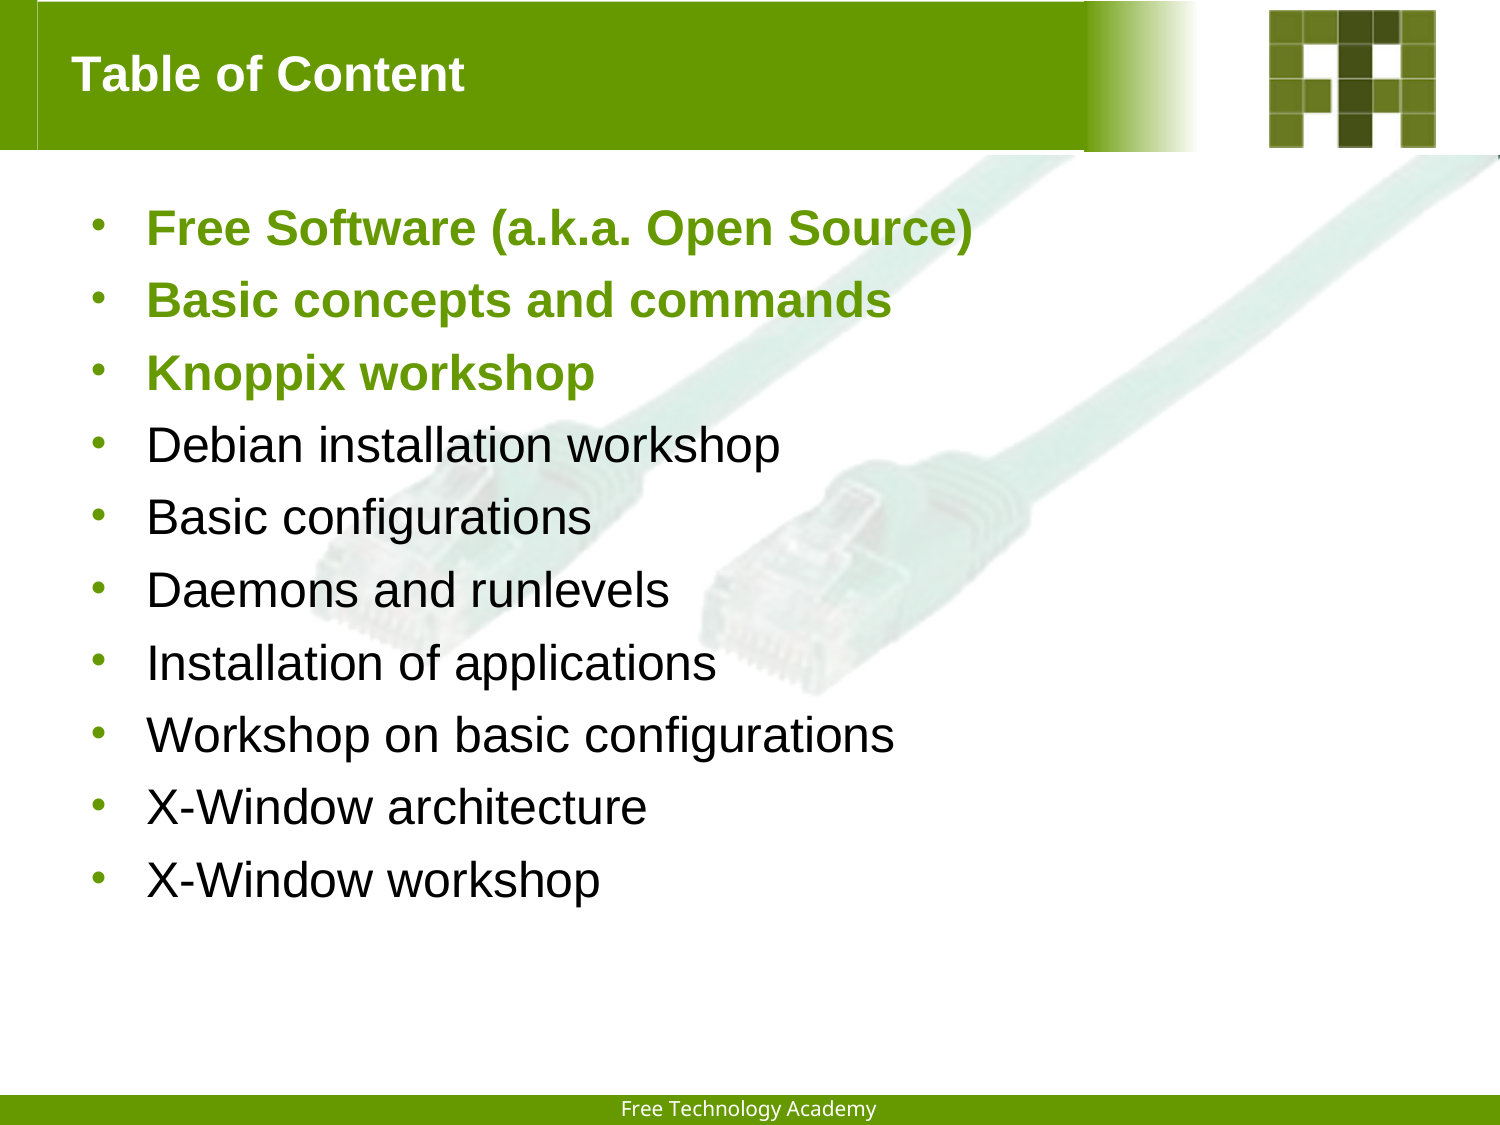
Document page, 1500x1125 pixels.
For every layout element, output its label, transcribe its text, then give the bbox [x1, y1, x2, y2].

picture [1269, 10, 1436, 148]
list Free Software (a.k.a. Open Source) Basic concepts and commands Knoppix workshop Debian installation workshop Basic configurations Daemons and runlevels Installation of applications Workshop on basic configurations X-Window architecture X-Window workshop [75, 187, 1426, 1052]
title Table of Content [56, 1, 1107, 152]
